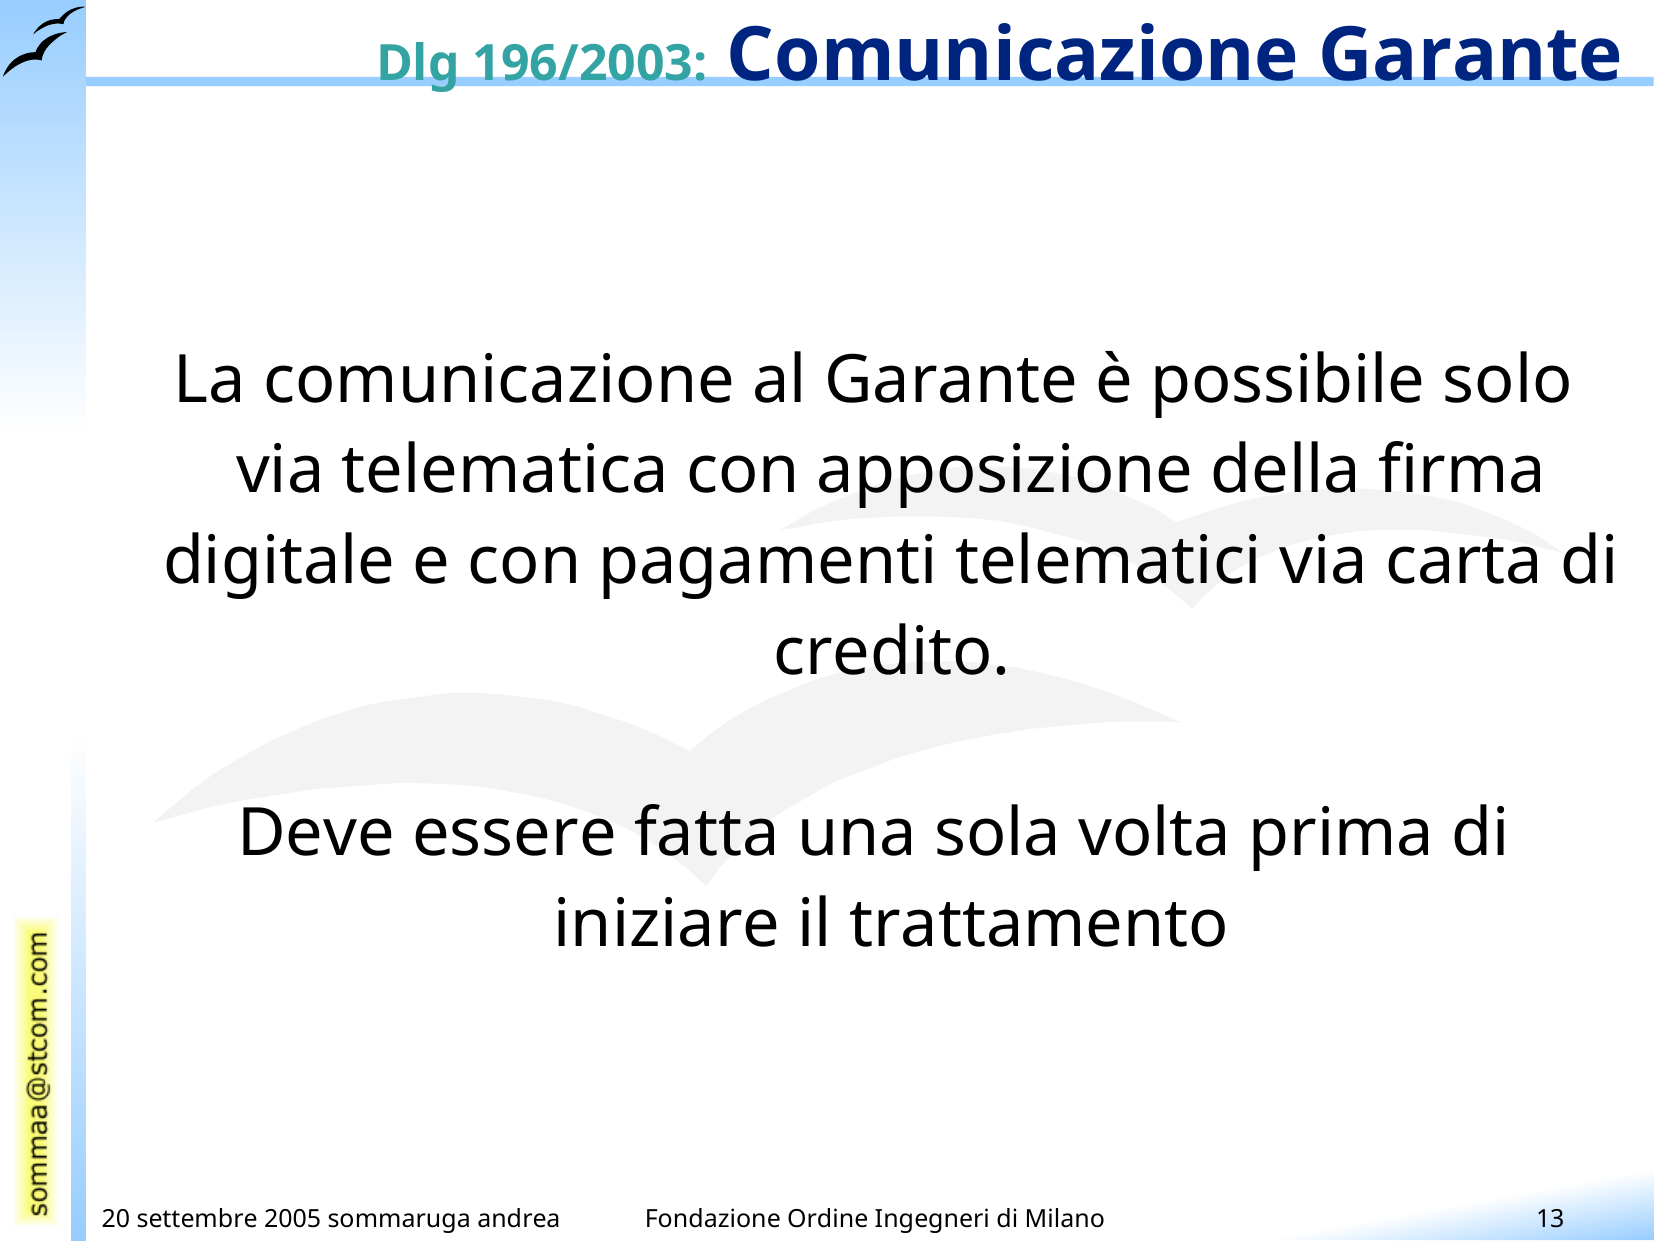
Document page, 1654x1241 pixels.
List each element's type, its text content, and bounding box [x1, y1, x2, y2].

picture [12, 915, 60, 1228]
title Dlg 196/2003: Comunicazione Garante [85, 0, 1654, 104]
subtitle La comunicazione al Garante è possibile solo via telematica con apposizione della firma digitale e con pagamenti telematici via carta di credito. Deve essere fatta una sola volta prima di iniziare il trattamento [85, 134, 1628, 1163]
